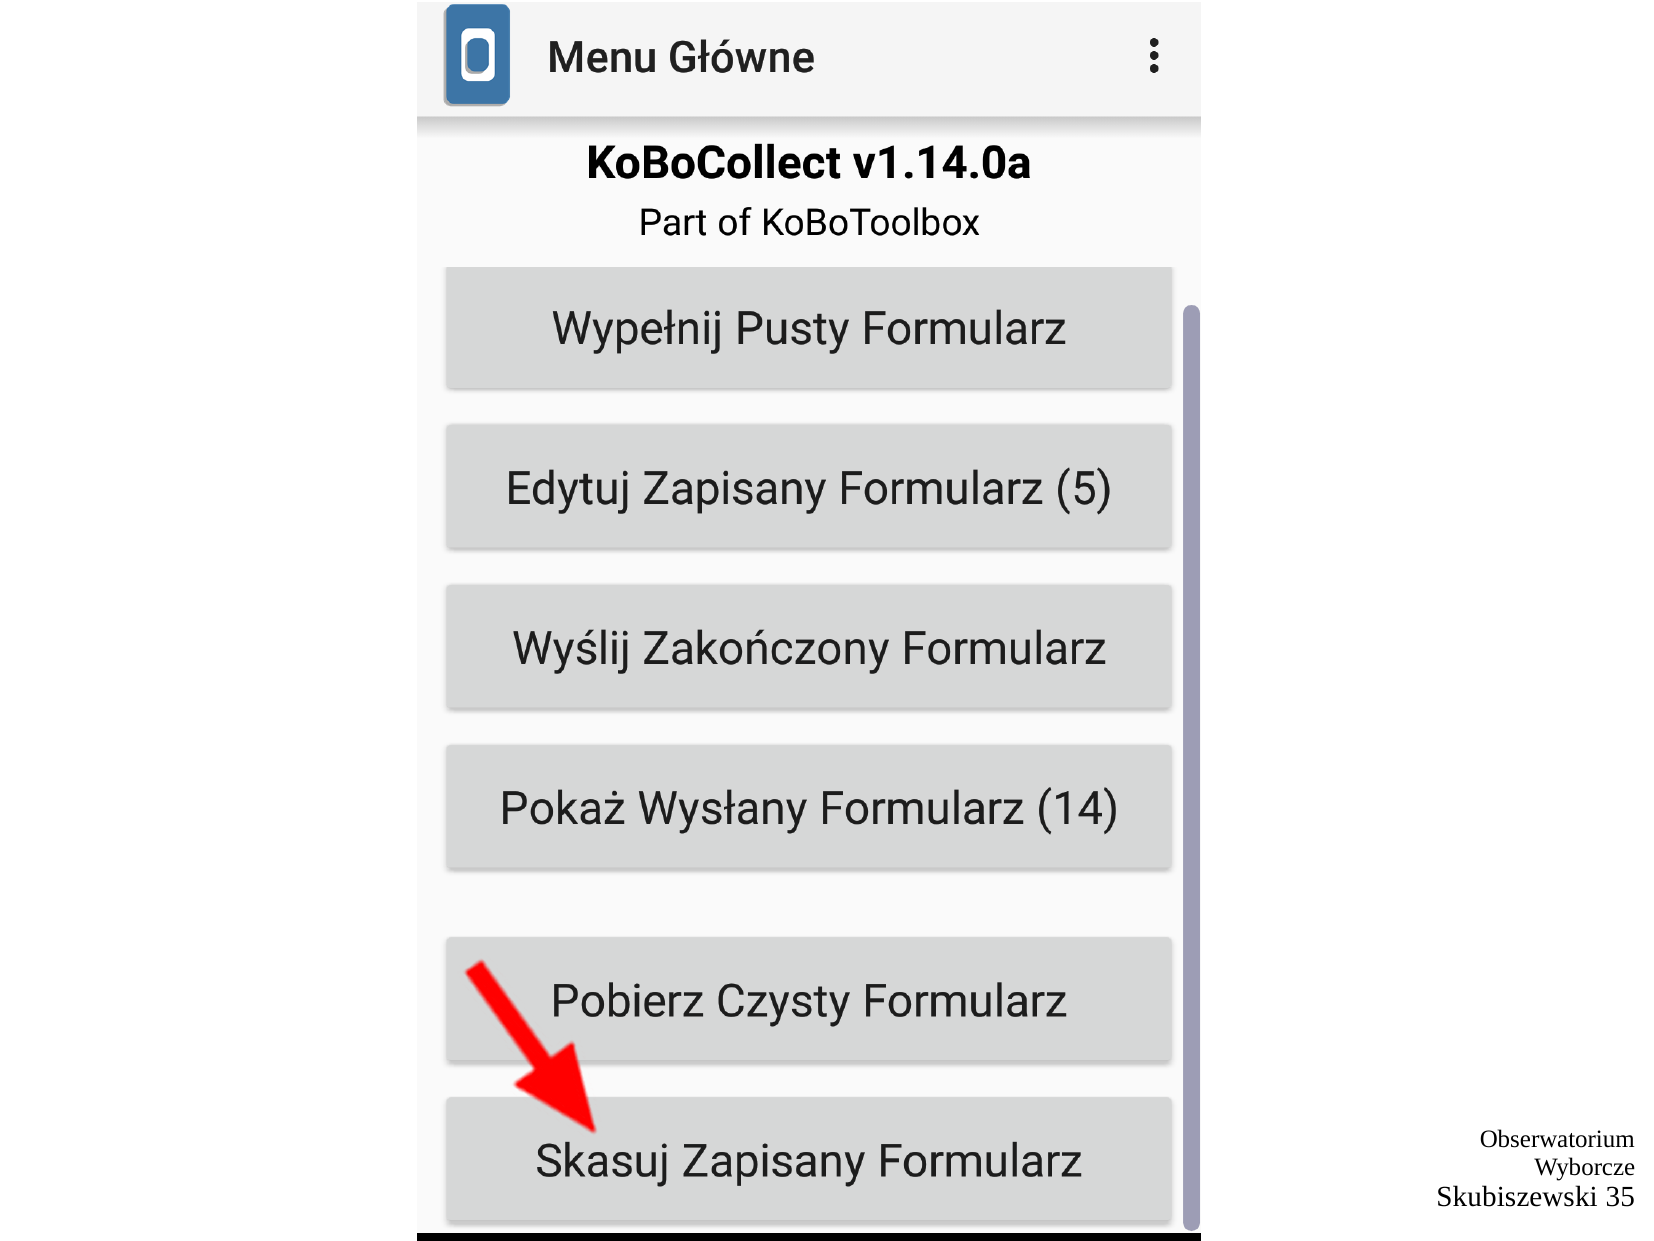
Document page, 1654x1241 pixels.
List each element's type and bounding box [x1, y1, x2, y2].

picture [417, 2, 1201, 1241]
